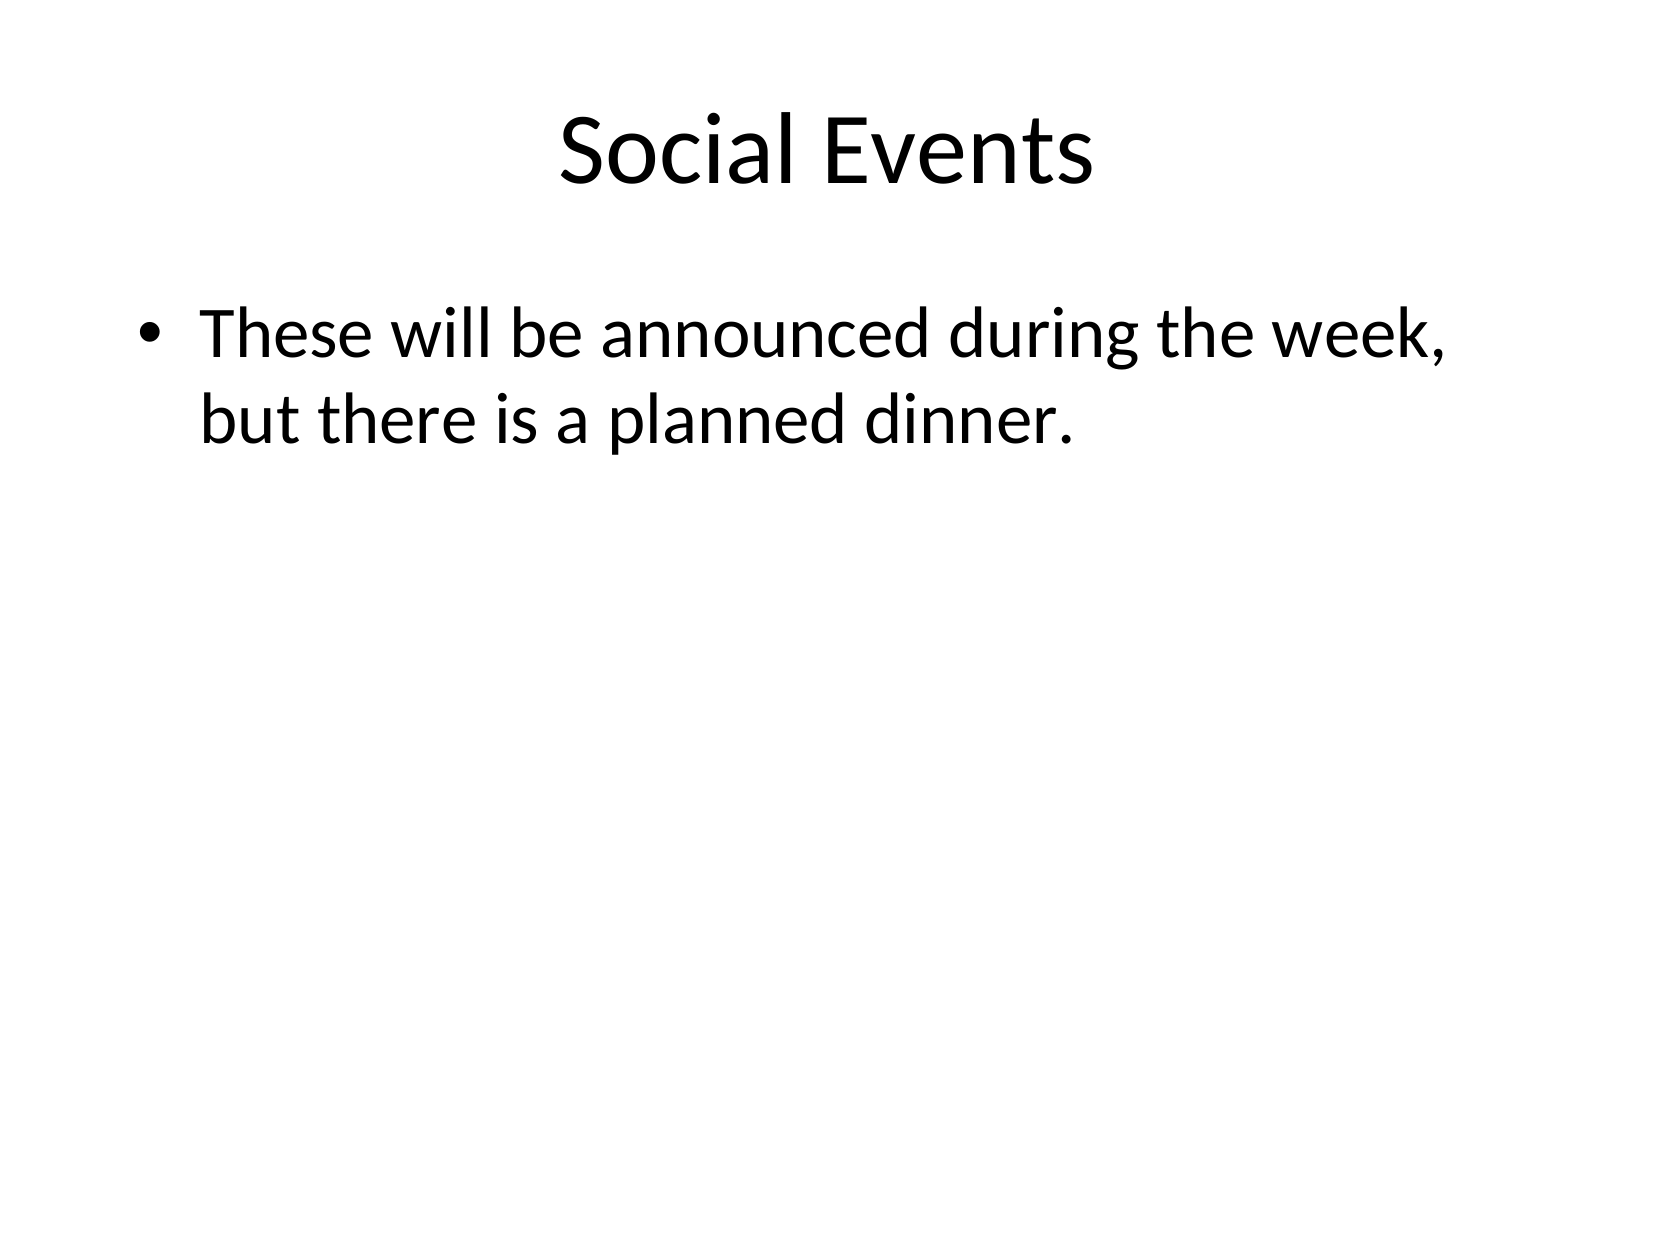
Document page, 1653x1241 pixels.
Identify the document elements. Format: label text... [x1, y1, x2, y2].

text_box These will be announced during the week, but there is a planned dinner. [121, 280, 1560, 1091]
text_box Social Events [121, 46, 1534, 254]
